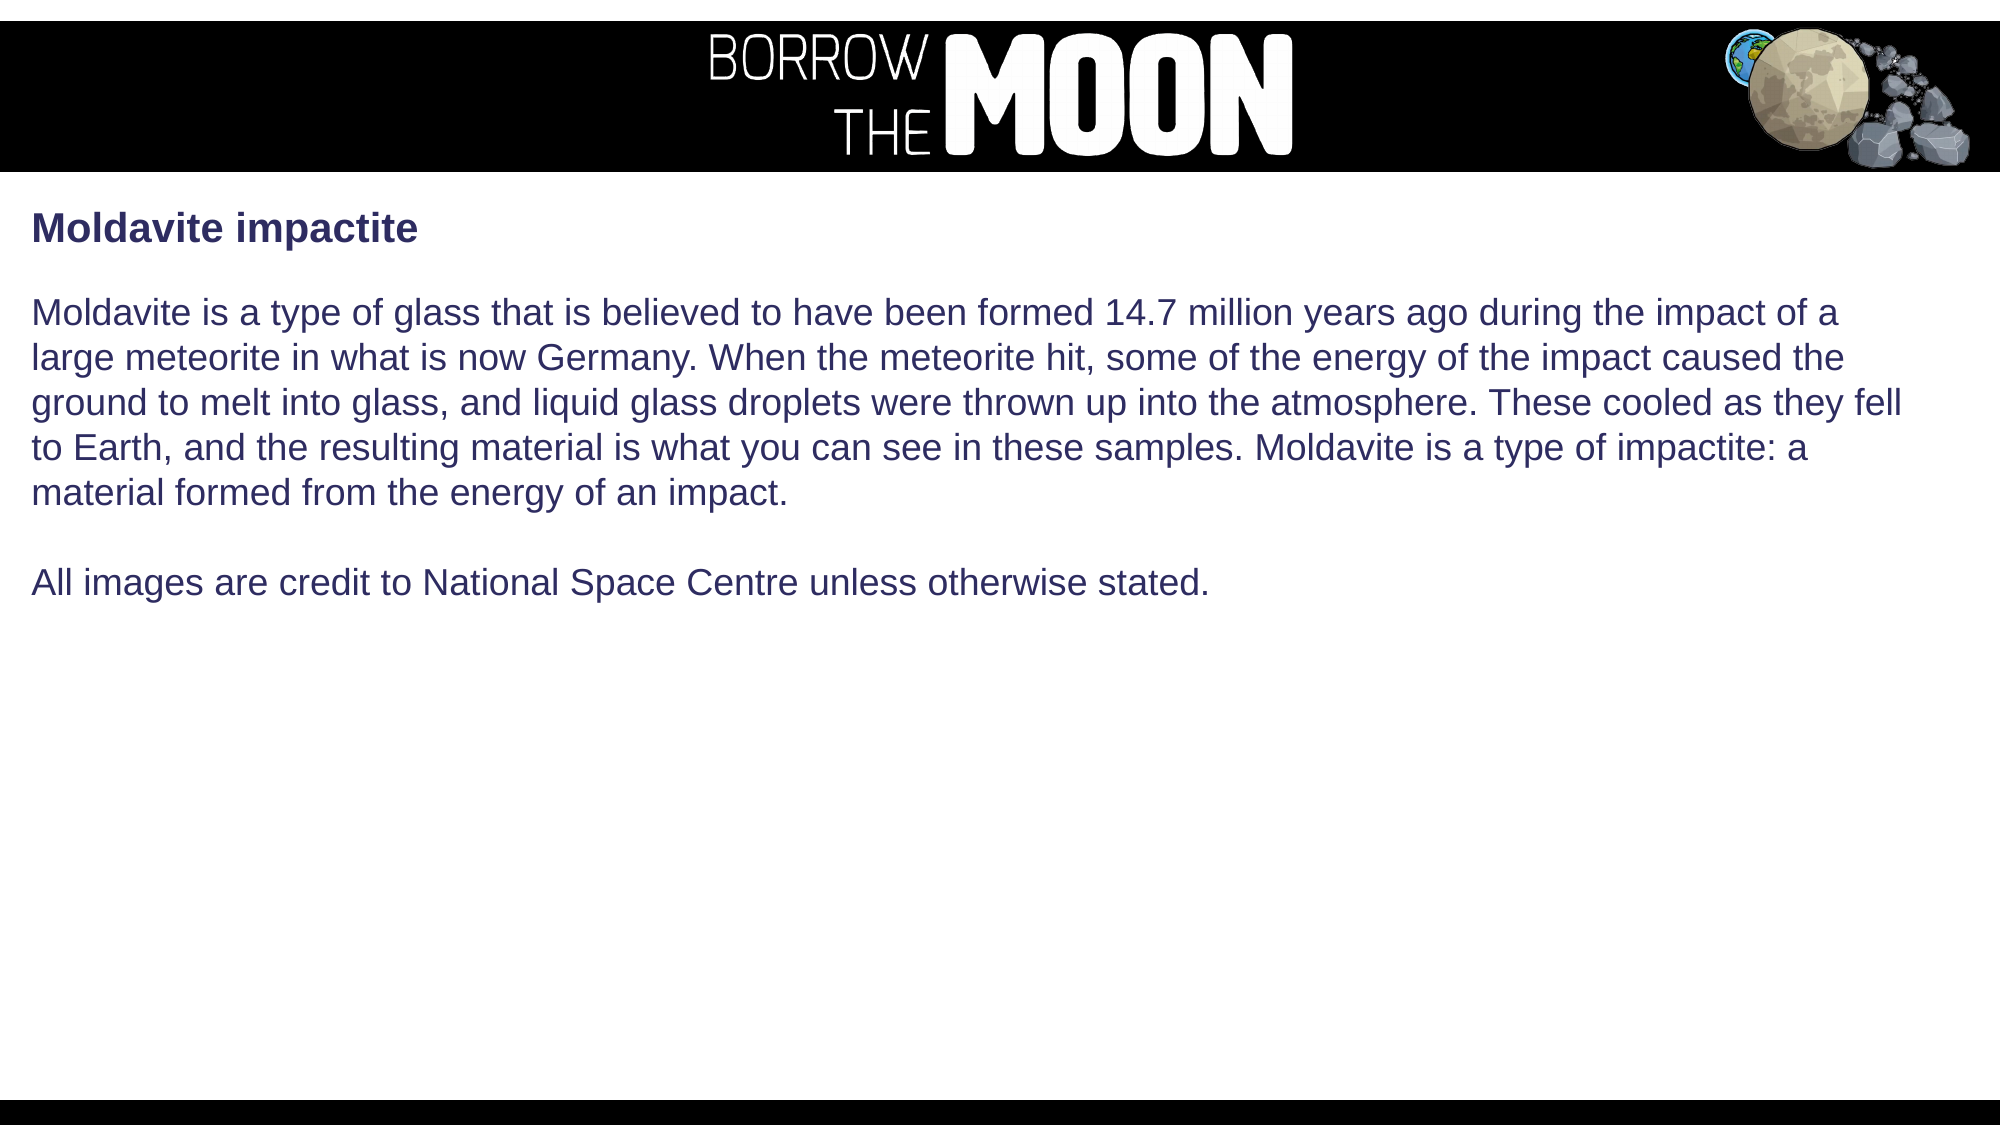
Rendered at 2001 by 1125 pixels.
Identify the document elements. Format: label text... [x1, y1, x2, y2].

text_box Moldavite impactite Moldavite is a type of glass that is believed to have been formed 14.7 million years ago during the impact of a large meteorite in what is now Germany. When the meteorite hit, some of the energy of the impact caused the ground to melt into glass, and liquid glass droplets were thrown up into the atmosphere. These cooled as they fell to Earth, and the resulting material is what you can see in these samples. Moldavite is a type of impactite: a material formed from the energy of an impact. All images are credit to National Space Centre unless otherwise stated. [16, 193, 1944, 615]
